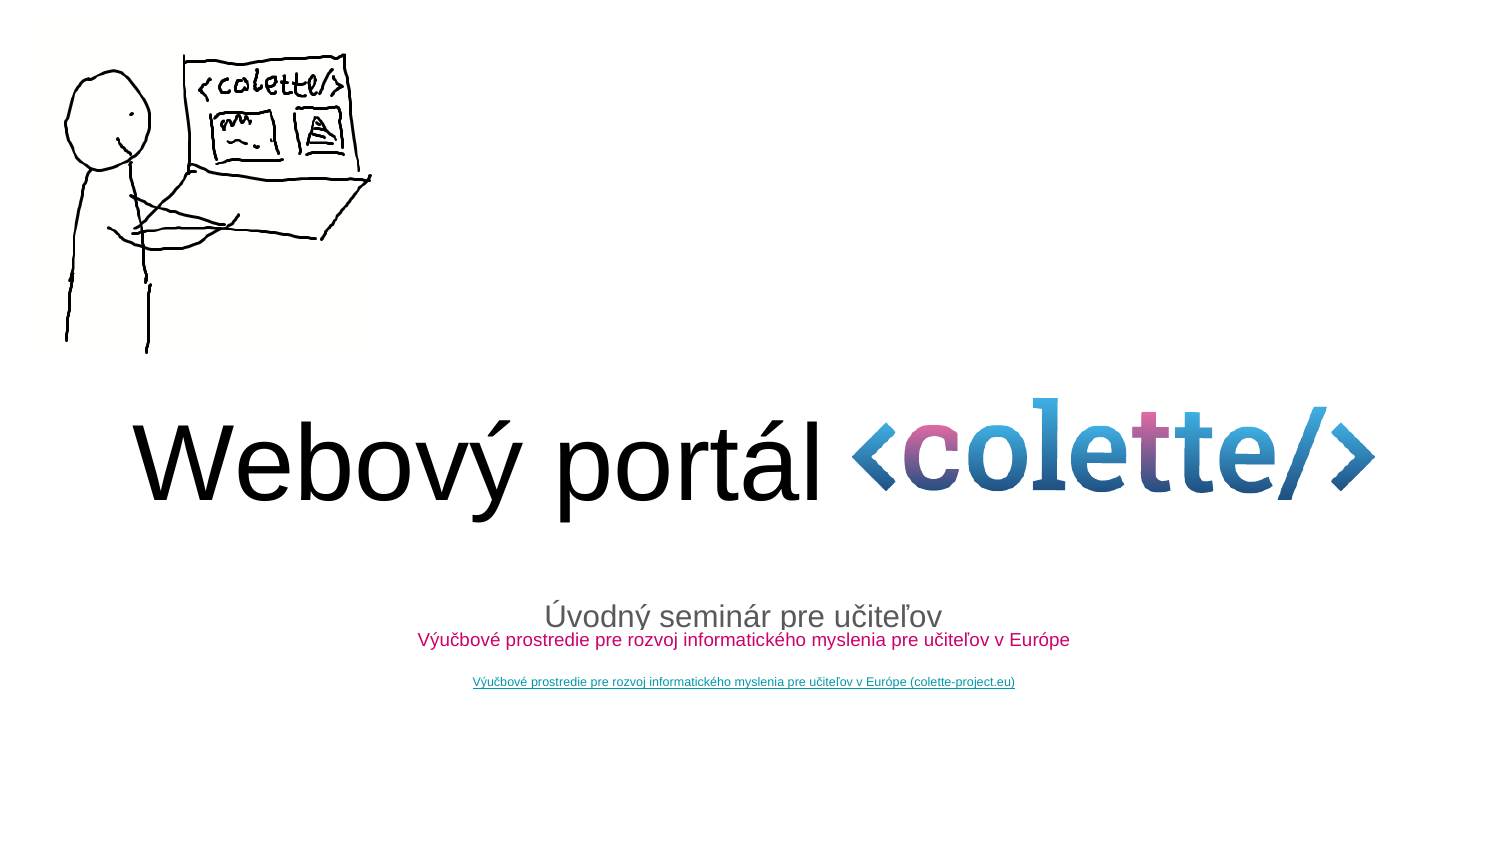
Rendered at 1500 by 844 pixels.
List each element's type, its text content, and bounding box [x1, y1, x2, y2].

title Webový portál [0, 360, 769, 539]
picture [26, 10, 379, 362]
subtitle Úvodný seminár pre učiteľov Výučbové prostredie pre rozvoj informatického myslenia pre učiteľov v Európe Výučbové prostredie pre rozvoj informatického myslenia pre učiteľov v Európe (colette-project.eu) [44, 590, 1443, 721]
picture [769, 334, 1457, 563]
